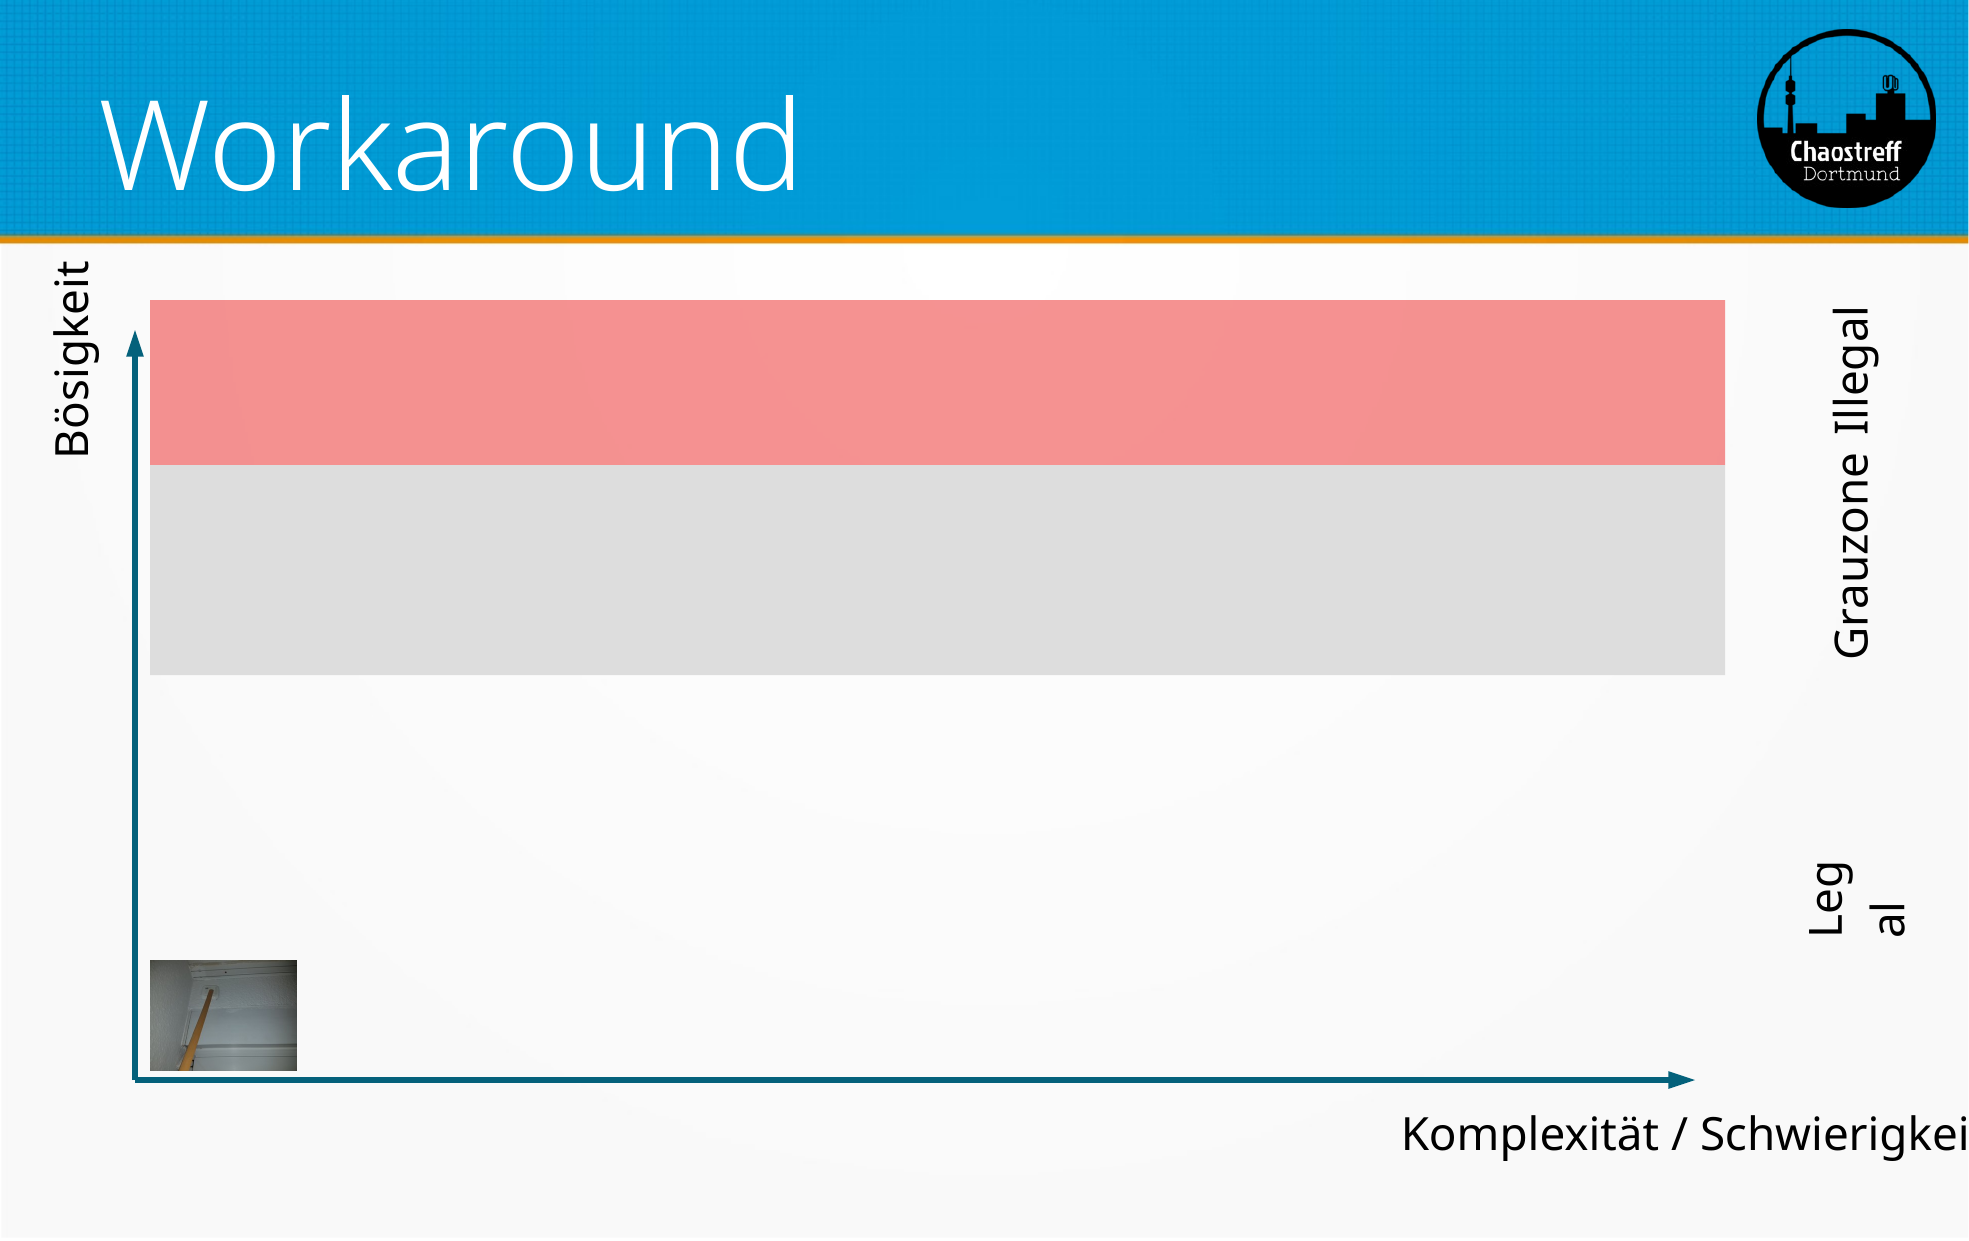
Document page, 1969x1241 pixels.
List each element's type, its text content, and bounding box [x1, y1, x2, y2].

text_box Komplexität / Schwierigkeit [1395, 1097, 1969, 1168]
text_box Bösigkeit [35, 276, 106, 466]
picture [0, 233, 1969, 1241]
picture [1870, 34, 1935, 204]
text_box Illegal [1815, 315, 1885, 442]
title Workaround [98, 19, 1870, 227]
text_box Grauzone [1815, 472, 1885, 667]
text_box [150, 300, 1726, 676]
text_box Legal [1820, 831, 1891, 945]
